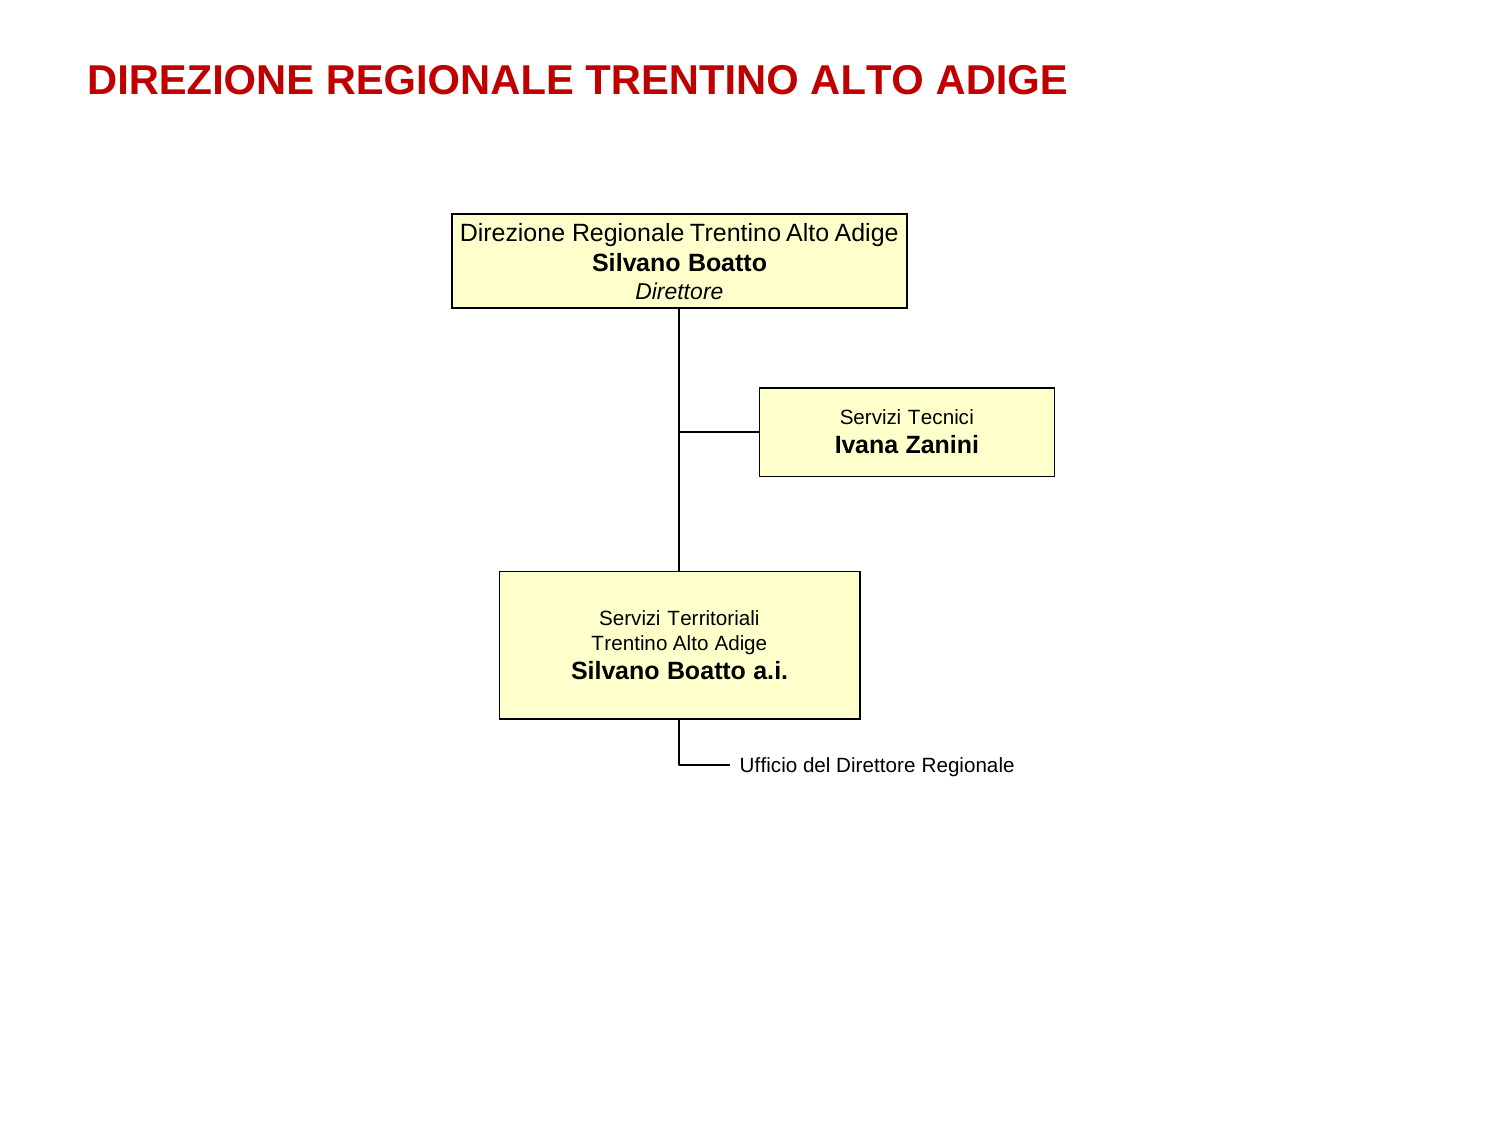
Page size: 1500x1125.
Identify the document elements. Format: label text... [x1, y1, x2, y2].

text_box DIREZIONE REGIONALE TRENTINO ALTO ADIGE [72, 45, 1462, 128]
picture [444, 209, 1056, 790]
